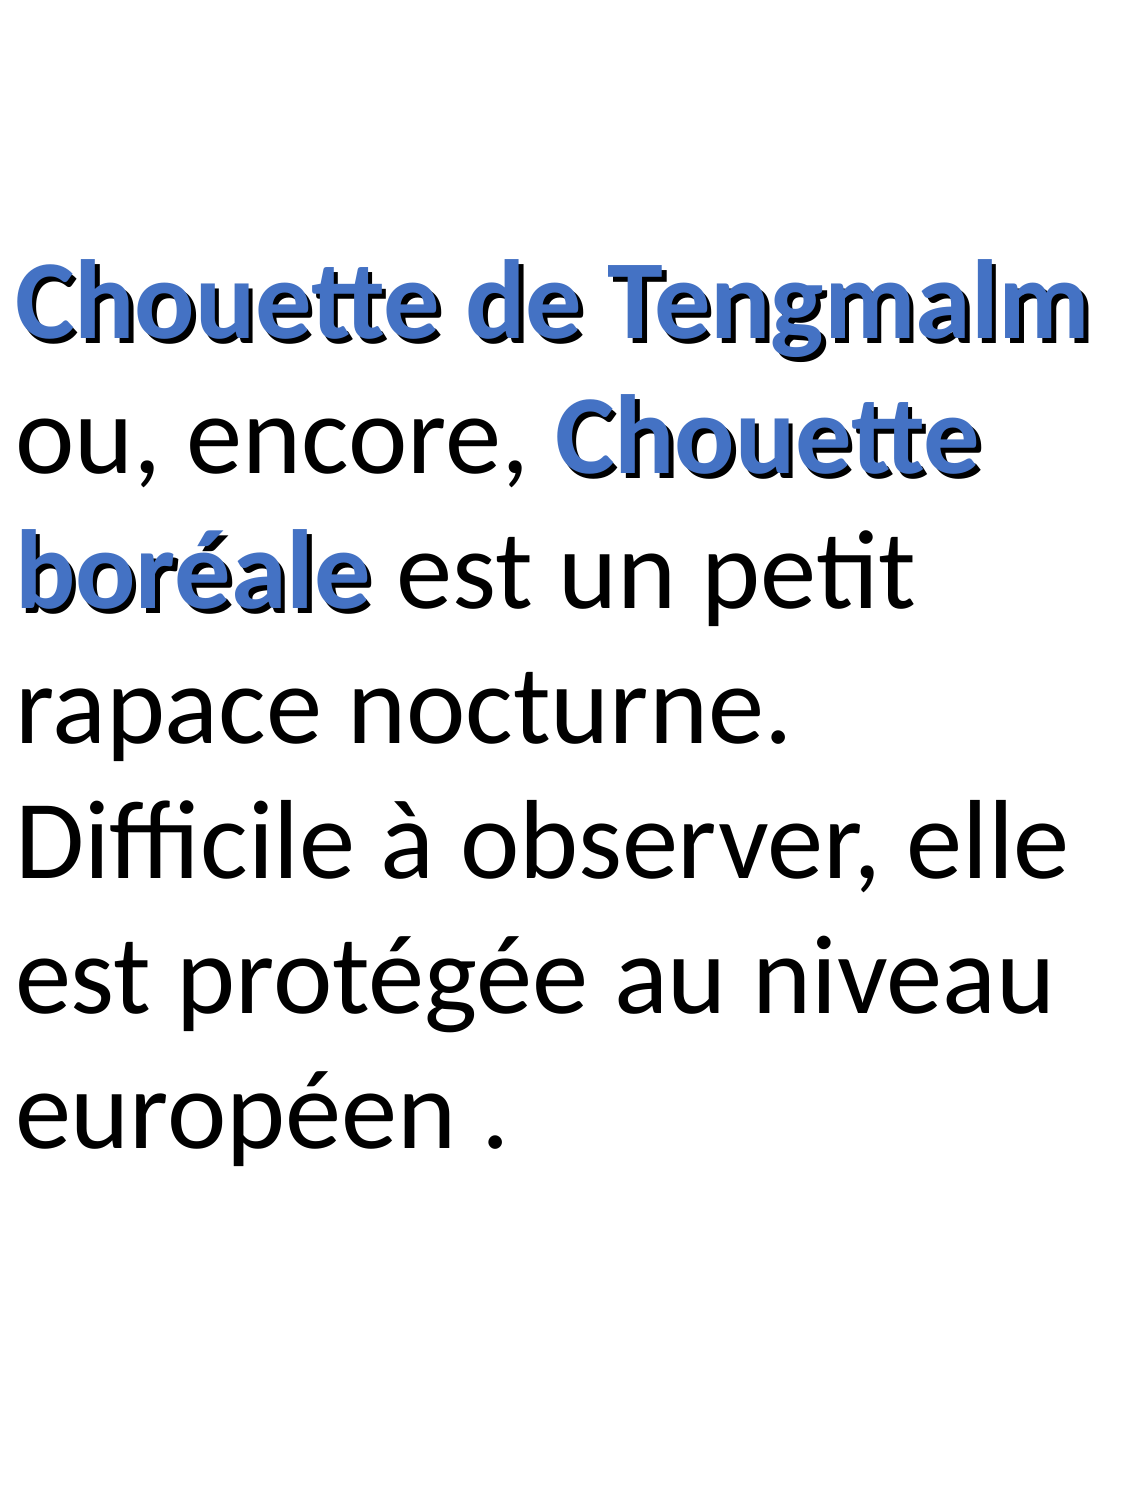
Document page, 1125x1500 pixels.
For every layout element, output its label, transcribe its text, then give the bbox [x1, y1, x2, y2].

text_box Chouette de Tengmalm ou, encore, Chouette boréale est un petit rapace nocturne. Difficile à observer, elle est protégée au niveau européen . [0, 218, 1125, 1179]
